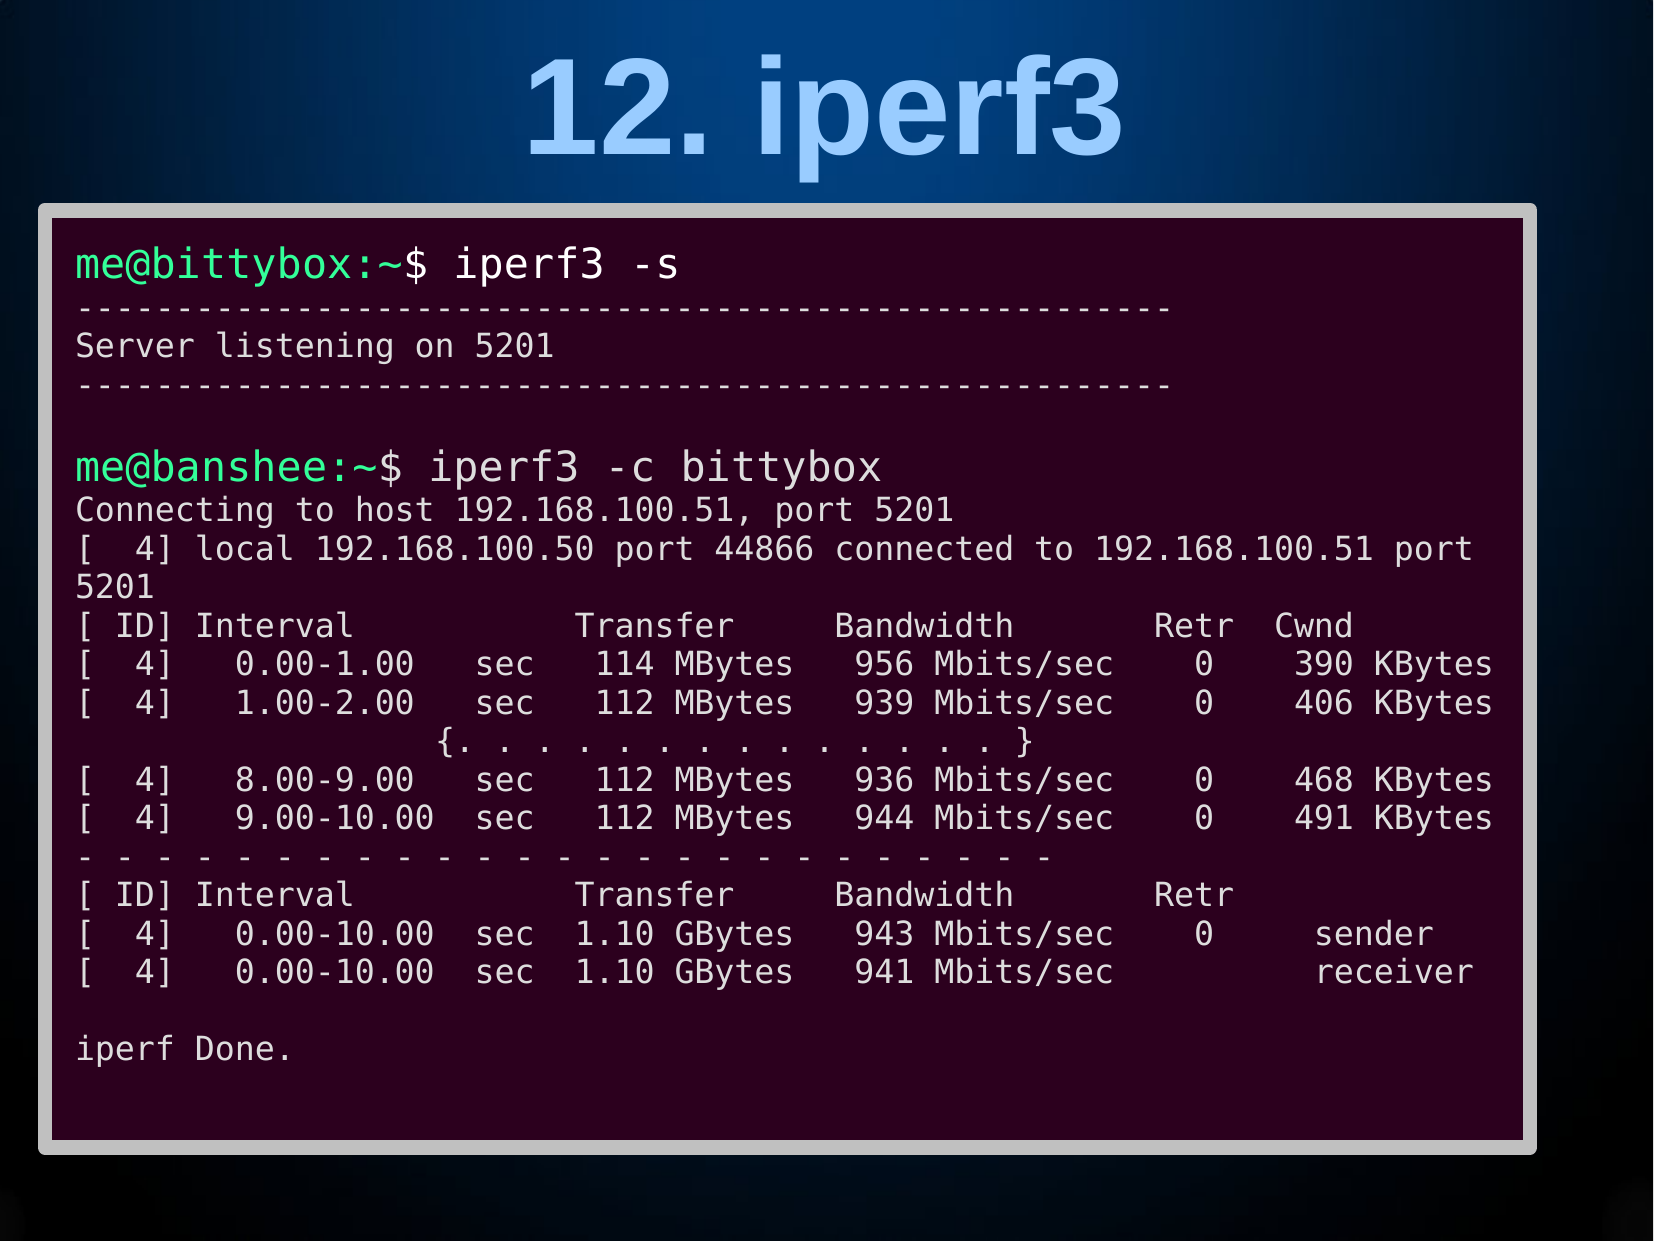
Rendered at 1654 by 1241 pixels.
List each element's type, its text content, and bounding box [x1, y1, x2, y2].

picture [0, 0, 1654, 1241]
list me@bittybox:~$ iperf3 -s ------------------------------------------------------- Server listening on 5201 ------------------------------------------------------- me@banshee:~$ iperf3 -c bittybox Connecting to host 192.168.100.51, port 5201 [ 4] local 192.168.100.50 port 44866 connected to 192.168.100.51 port 5201 [ ID] Interval Transfer Bandwidth Retr Cwnd [ 4] 0.00-1.00 sec 114 MBytes 956 Mbits/sec 0 390 KBytes [ 4] 1.00-2.00 sec 112 MBytes 939 Mbits/sec 0 406 KBytes {. . . . . . . . . . . . . . } [ 4] 8.00-9.00 sec 112 MBytes 936 Mbits/sec 0 468 KBytes [ 4] 9.00-10.00 sec 112 MBytes 944 Mbits/sec 0 491 KBytes - - - - - - - - - - - - - - - - - - - - - - - - - [ ID] Interval Transfer Bandwidth Retr [ 4] 0.00-10.00 sec 1.10 GBytes 943 Mbits/sec 0 sender [ 4] 0.00-10.00 sec 1.10 GBytes 941 Mbits/sec receiver iperf Done. [45, 210, 1531, 1148]
title 12. iperf3 [0, 2, 1651, 211]
